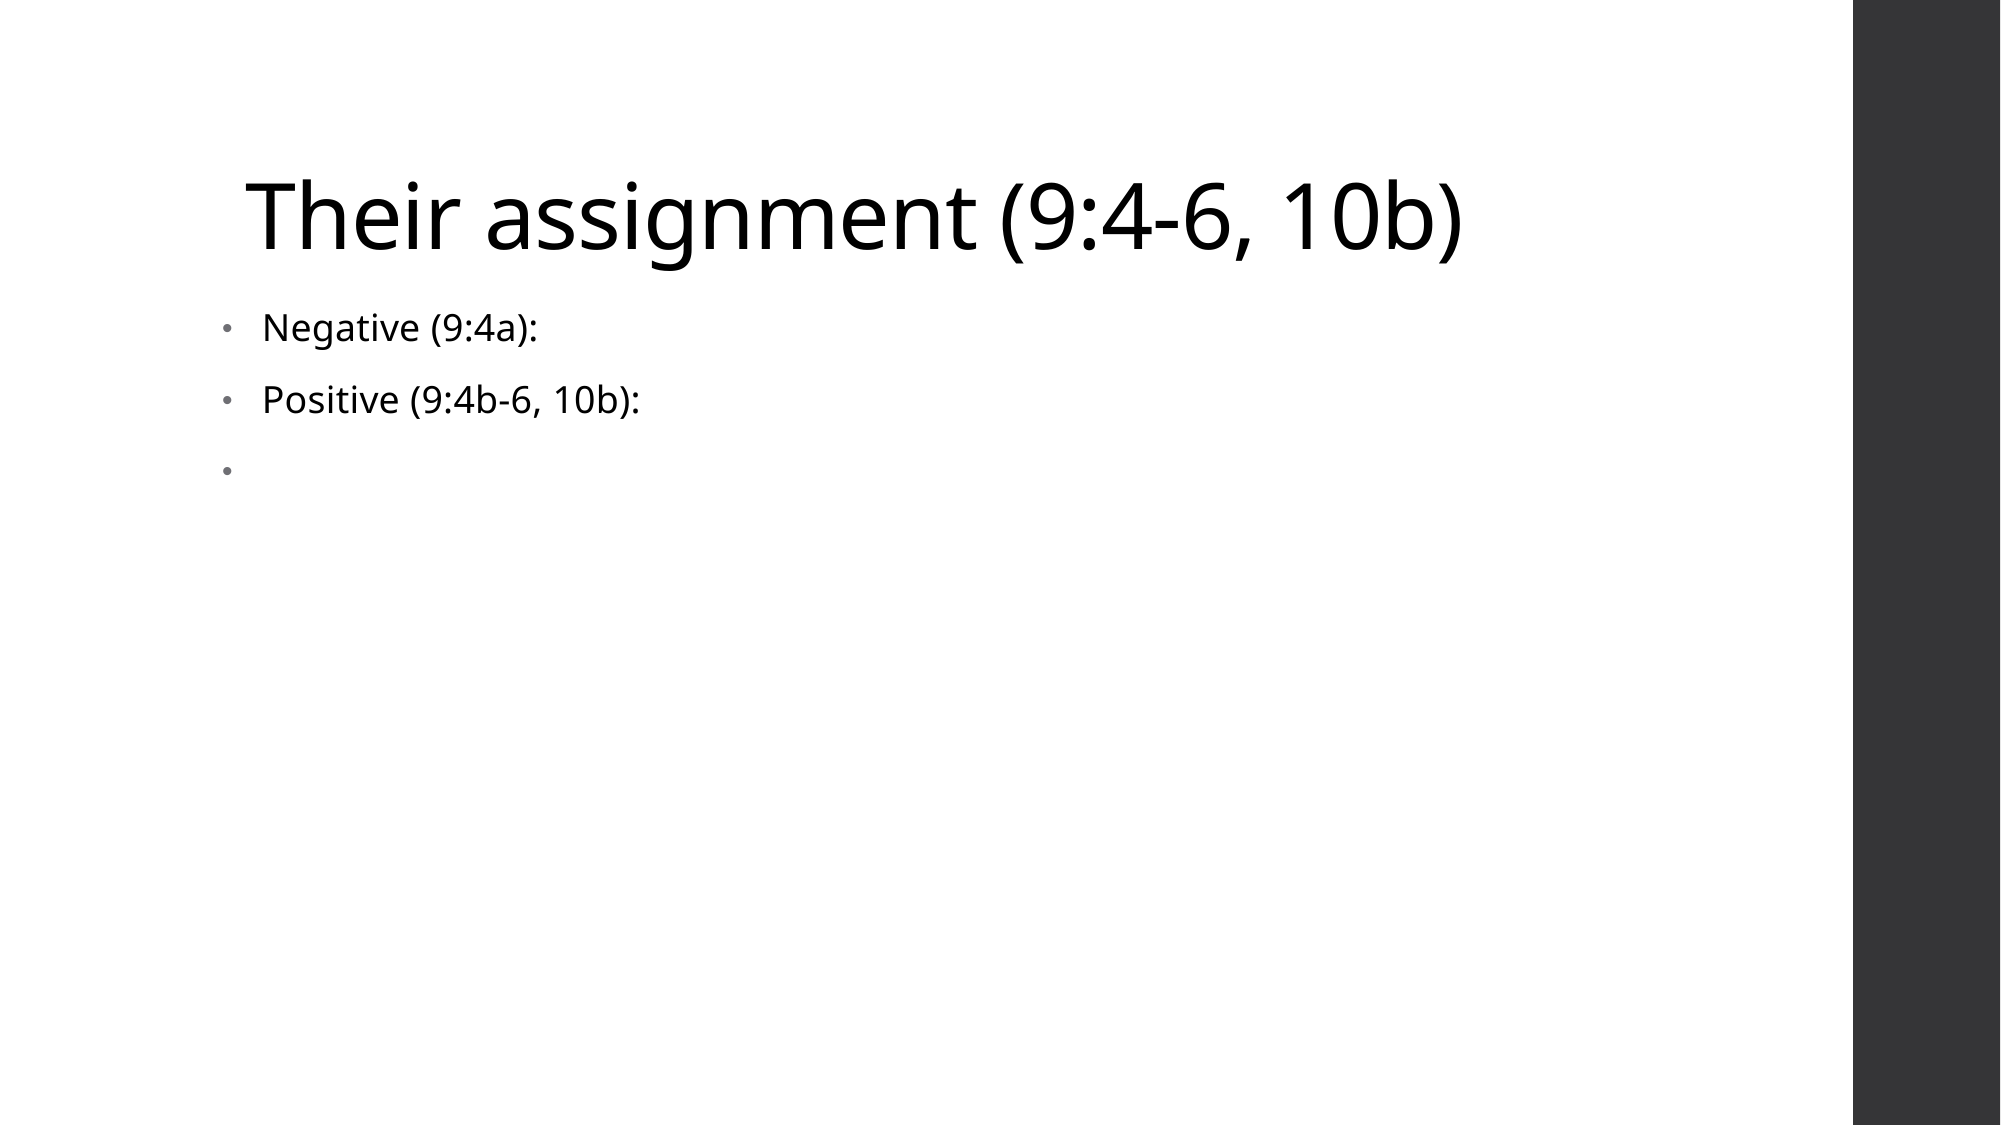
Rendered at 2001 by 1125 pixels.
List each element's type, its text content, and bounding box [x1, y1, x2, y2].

list Negative (9:4a): Positive (9:4b-6, 10b): [206, 299, 1617, 1014]
title Their assignment (9:4-6, 10b) [206, 60, 1797, 278]
